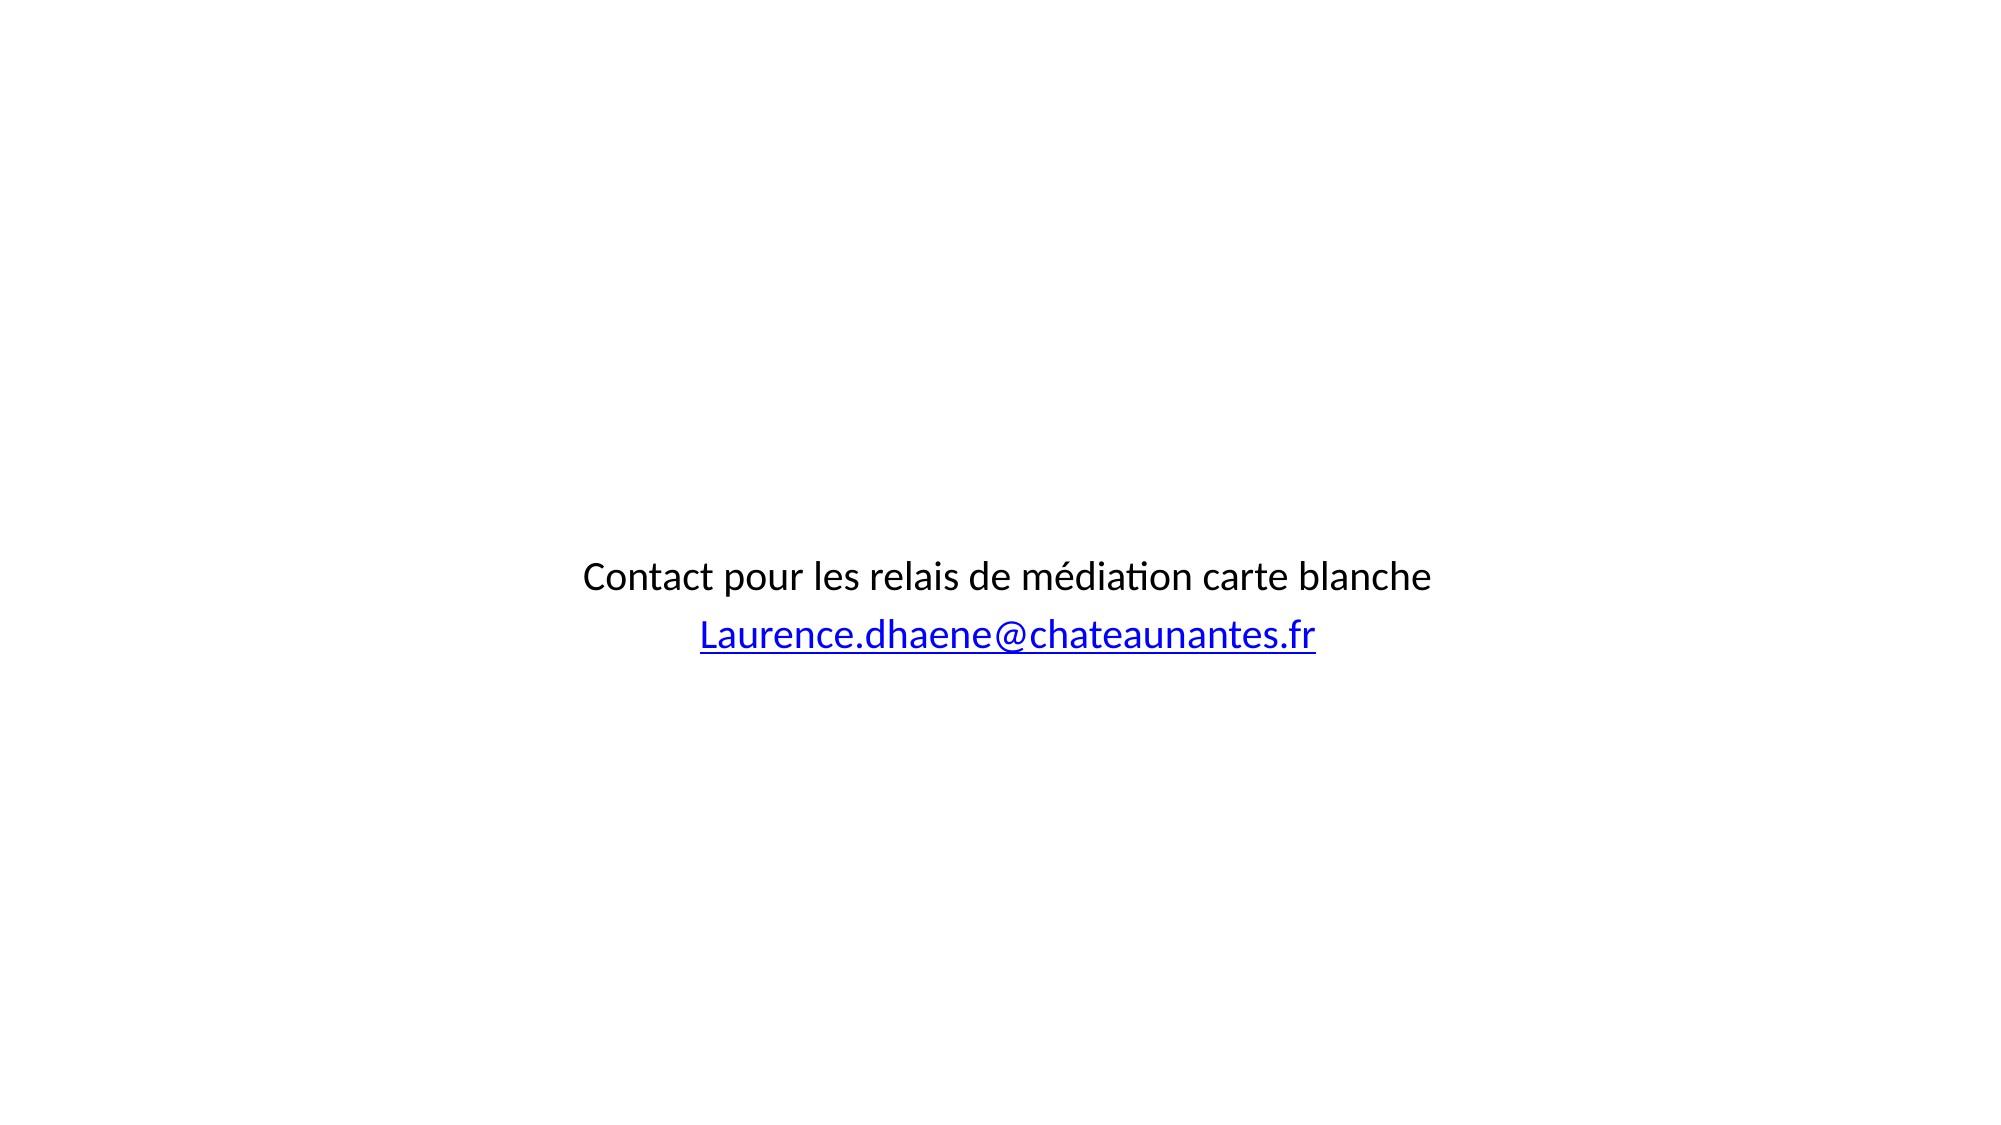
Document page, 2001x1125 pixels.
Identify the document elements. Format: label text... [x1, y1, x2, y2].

list Contact pour les relais de médiation carte blanche Laurence.dhaene@chateaunantes.fr [157, 476, 1858, 723]
